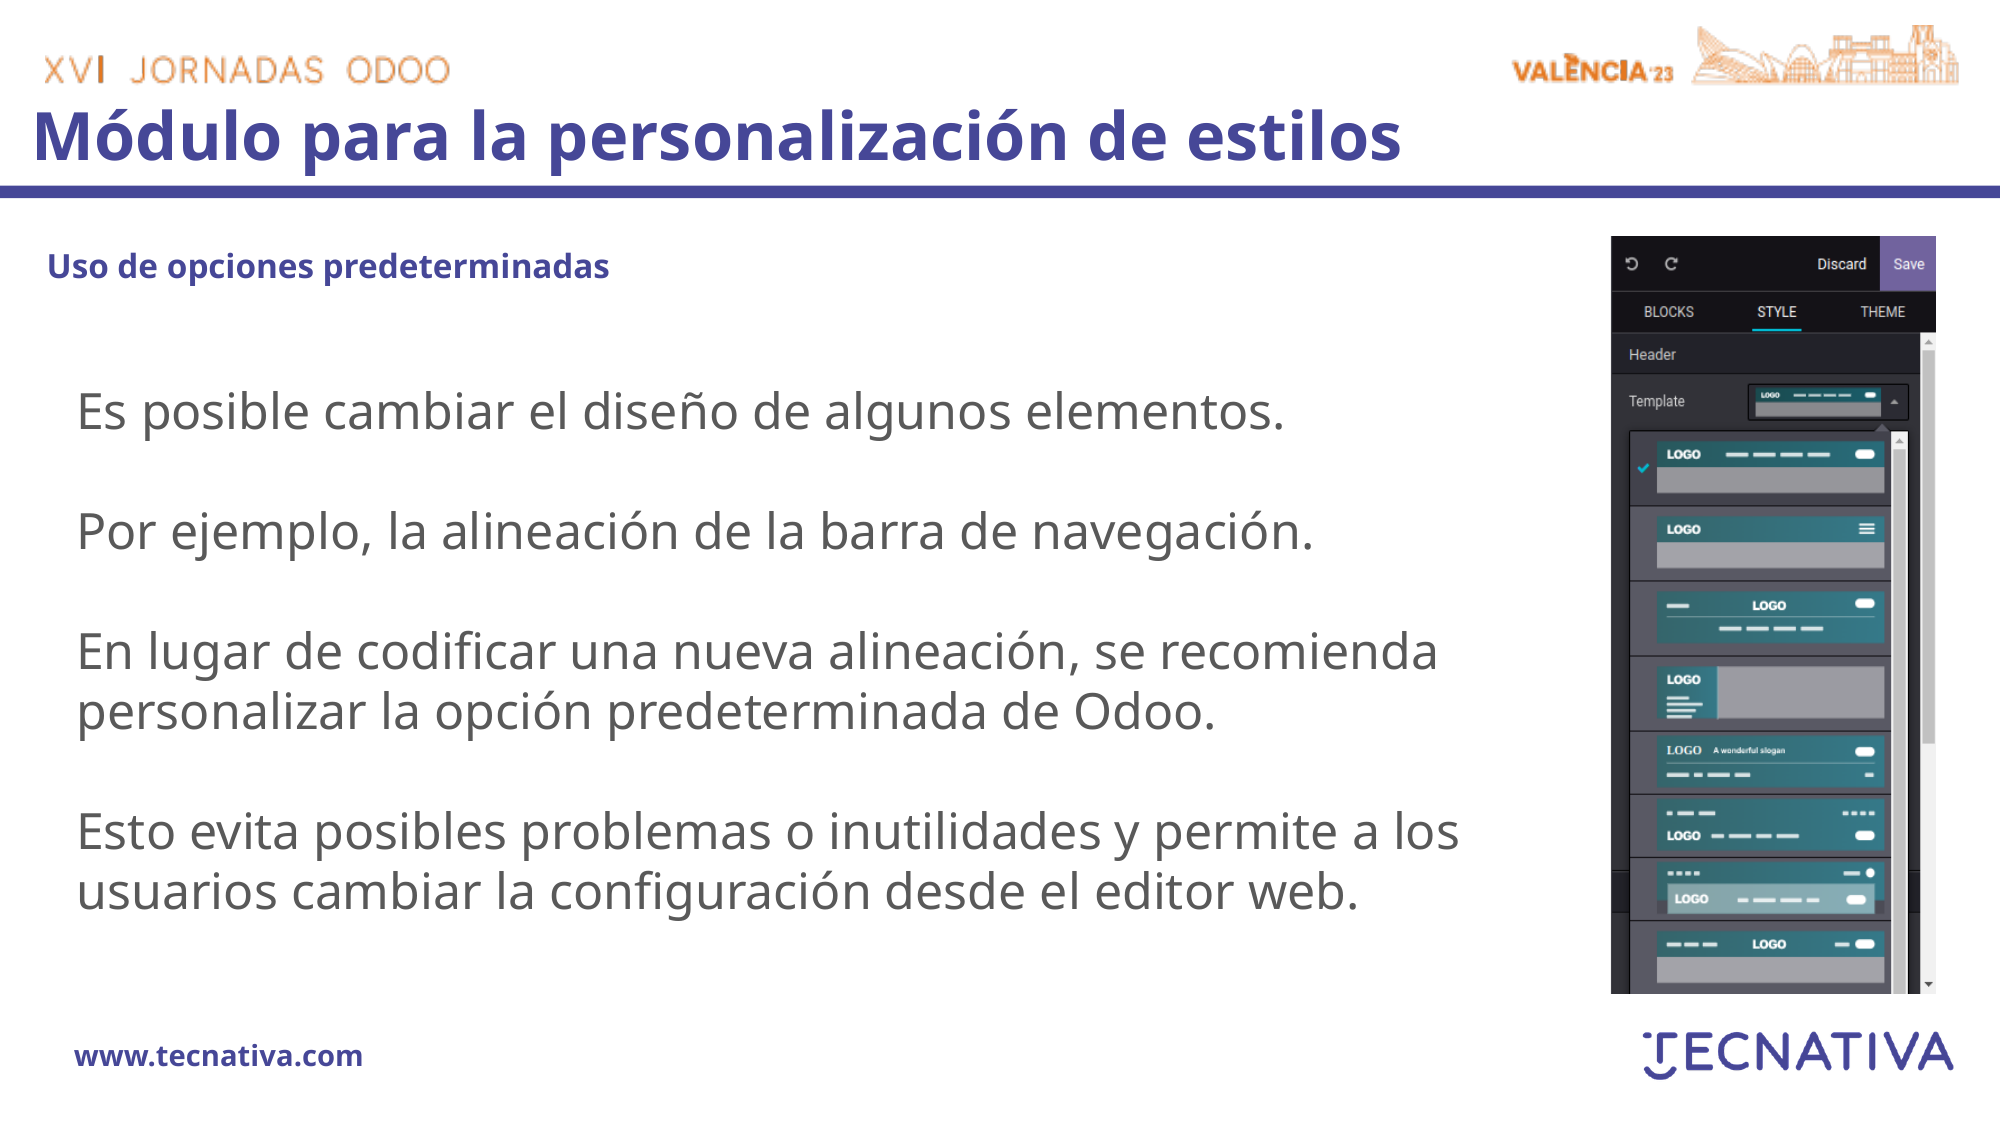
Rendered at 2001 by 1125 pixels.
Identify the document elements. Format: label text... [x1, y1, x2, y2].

text_box www.tecnativa.com [58, 1033, 1091, 1080]
text_box Uso de opciones predeterminadas [31, 241, 1063, 293]
text_box Módulo para la personalización de estilos [31, 102, 1920, 207]
text_box Es posible cambiar el diseño de algunos elementos. Por ejemplo, la alineación de la barra de navegación. En lugar de codificar una nueva alineación, se recomienda personalizar la opción predeterminada de Odoo. Esto evita posibles problemas o inutilidades y permite a los usuarios cambiar la configuración desde el editor web. [61, 372, 1565, 998]
picture [1610, 1001, 1983, 1104]
picture [45, 25, 1959, 95]
picture [1610, 236, 1936, 995]
